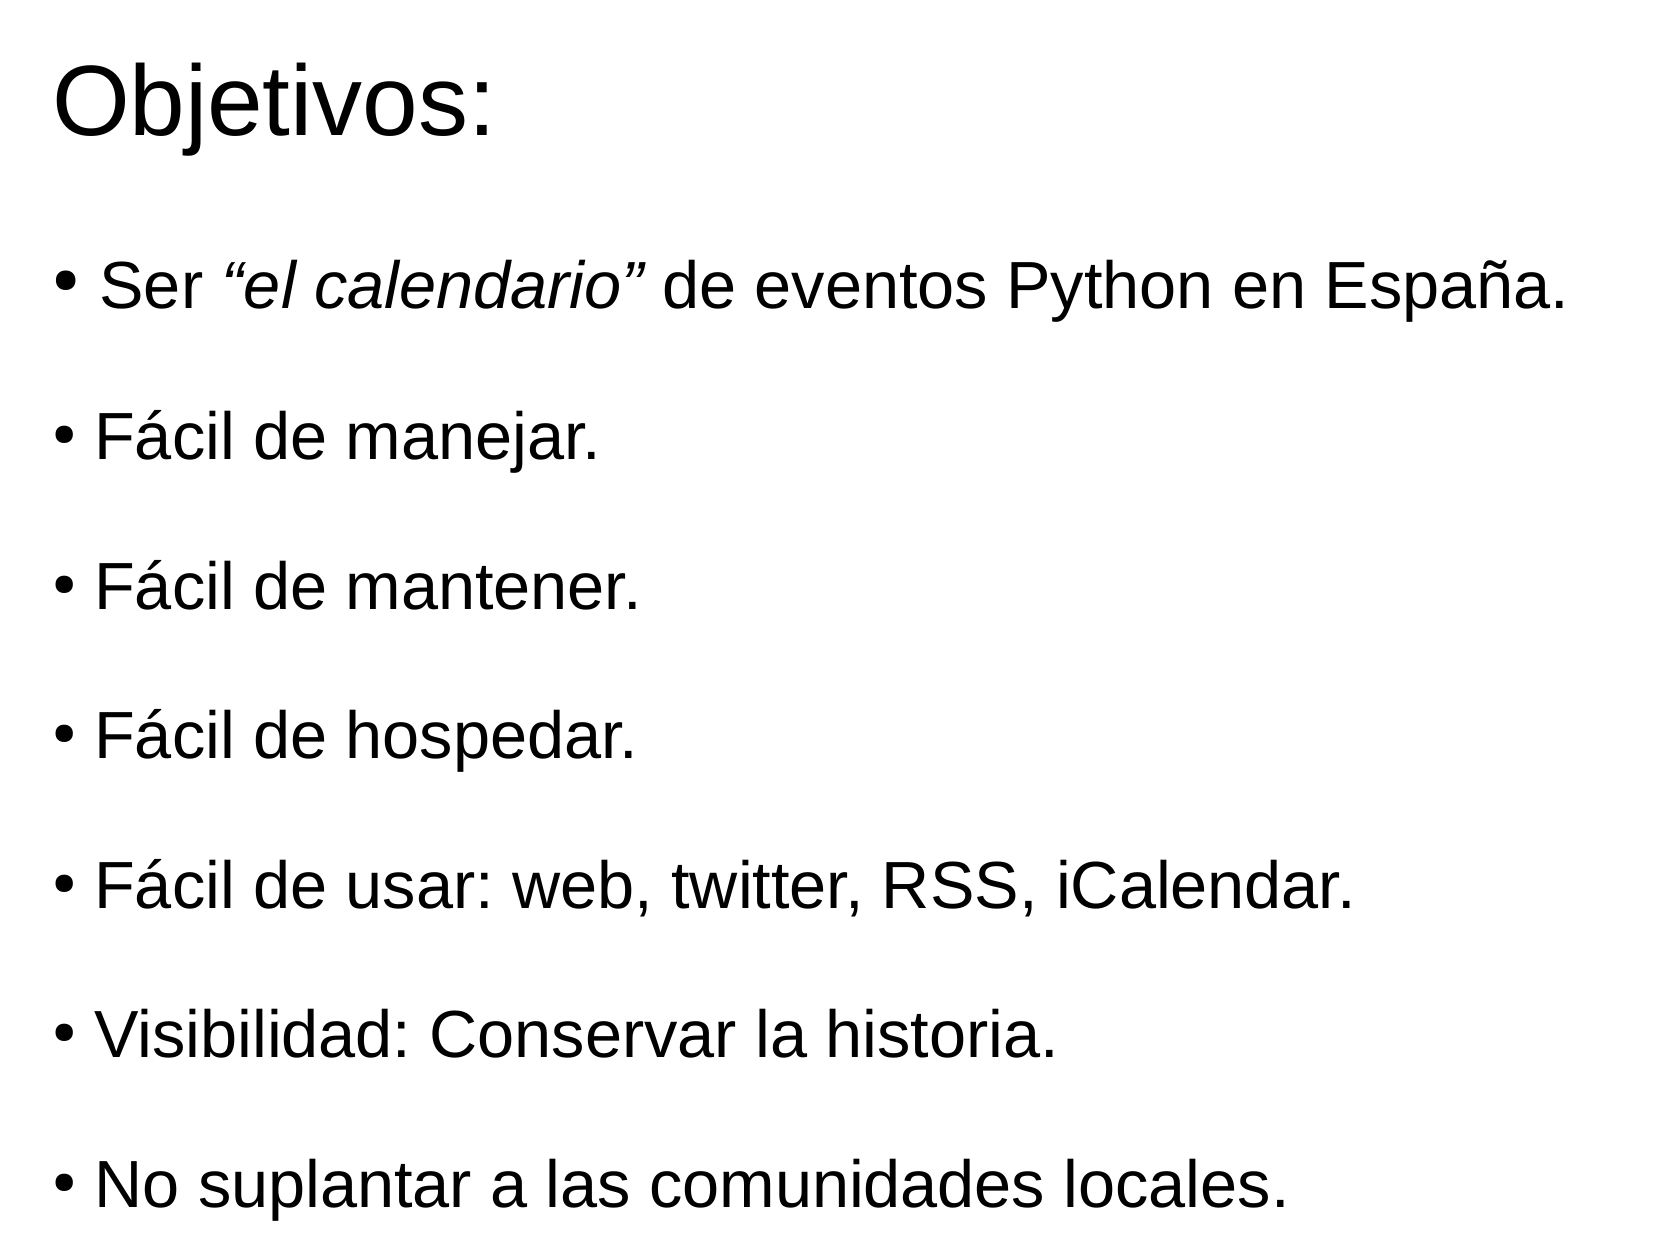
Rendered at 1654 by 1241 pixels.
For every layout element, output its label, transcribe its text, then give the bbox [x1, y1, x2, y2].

text_box Objetivos: Ser “el calendario” de eventos Python en España. Fácil de manejar. Fácil de mantener. Fácil de hospedar. Fácil de usar: web, twitter, RSS, iCalendar. Visibilidad: Conservar la historia. No suplantar a las comunidades locales. [37, 37, 1613, 1230]
